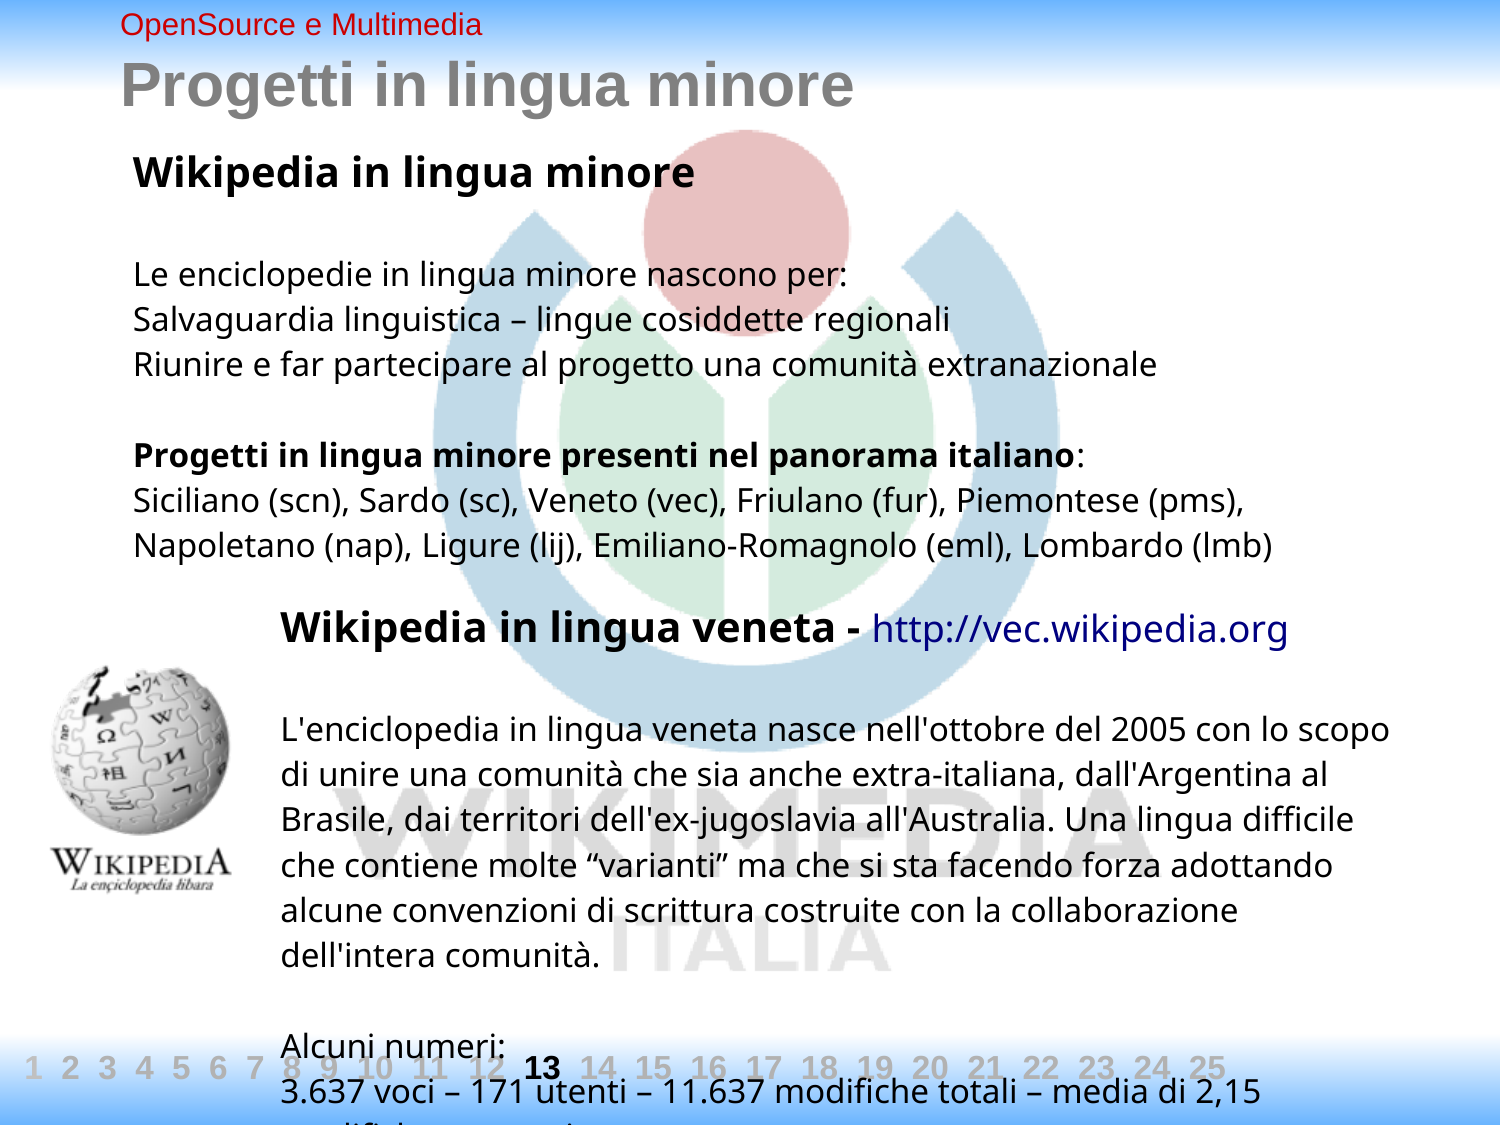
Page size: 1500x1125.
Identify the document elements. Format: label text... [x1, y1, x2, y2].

text_box Progetti in lingua minore [120, 49, 1479, 120]
text_box 1 2 3 4 5 6 7 8 9 10 11 12 13 14 15 16 17 18 19 20 21 22 23 24 25 [24, 1049, 265, 1087]
text_box Wikipedia in lingua minore Le enciclopedie in lingua minore nascono per: Salvaguardia linguistica – lingue cosiddette regionali Riunire e far partecipare al progetto una comunità extranazionale Progetti in lingua minore presenti nel panorama italiano: Siciliano (scn), Sardo (sc), Veneto (vec), Friulano (fur), Piemontese (pms), Napoletano (nap), Ligure (lij), Emiliano-Romagnolo (eml), Lombardo (lmb) [118, 135, 1418, 577]
text_box [0, 1034, 1500, 1125]
text_box [0, 0, 1500, 91]
text_box OpenSource e Multimedia [120, 7, 1479, 43]
picture [35, 91, 1426, 1034]
text_box Wikipedia in lingua veneta - http://vec.wikipedia.org L'enciclopedia in lingua veneta nasce nell'ottobre del 2005 con lo scopo di unire una comunità che sia anche extra-italiana, dall'Argentina al Brasile, dai territori dell'ex-jugoslavia all'Australia. Una lingua difficile che contiene molte “varianti” ma che si sta facendo forza adottando alcune convenzioni di scrittura costruite con la collaborazione dell'intera comunità. Alcuni numeri: 3.637 voci – 171 utenti – 11.637 modifiche totali – media di 2,15 modifiche per pagina [265, 590, 1418, 1105]
